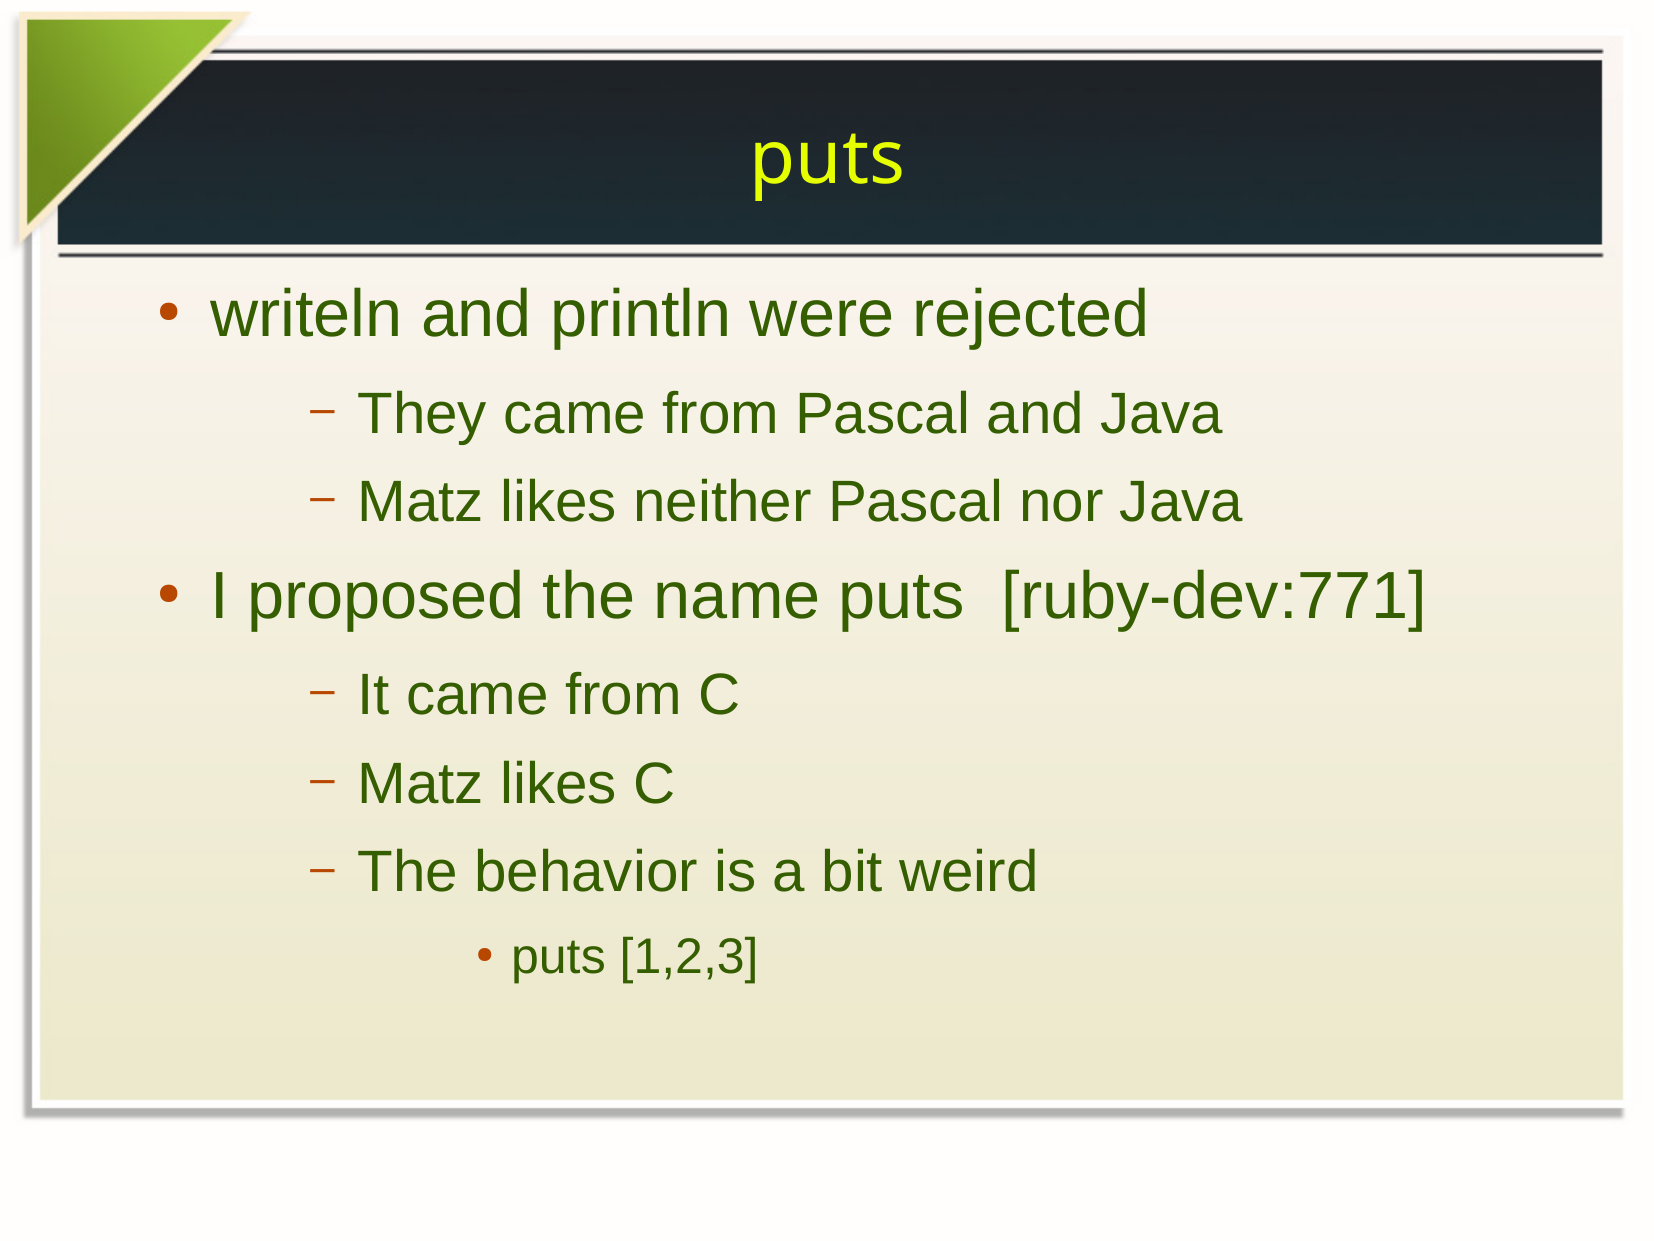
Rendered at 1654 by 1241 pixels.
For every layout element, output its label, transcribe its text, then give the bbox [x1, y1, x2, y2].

picture [0, 0, 1654, 1241]
title puts [121, 73, 1534, 237]
list writeln and println were rejected They came from Pascal and Java Matz likes neither Pascal nor Java I proposed the name puts [ruby-dev:771] It came from C Matz likes C The behavior is a bit weird puts [1,2,3] [121, 276, 1534, 1087]
